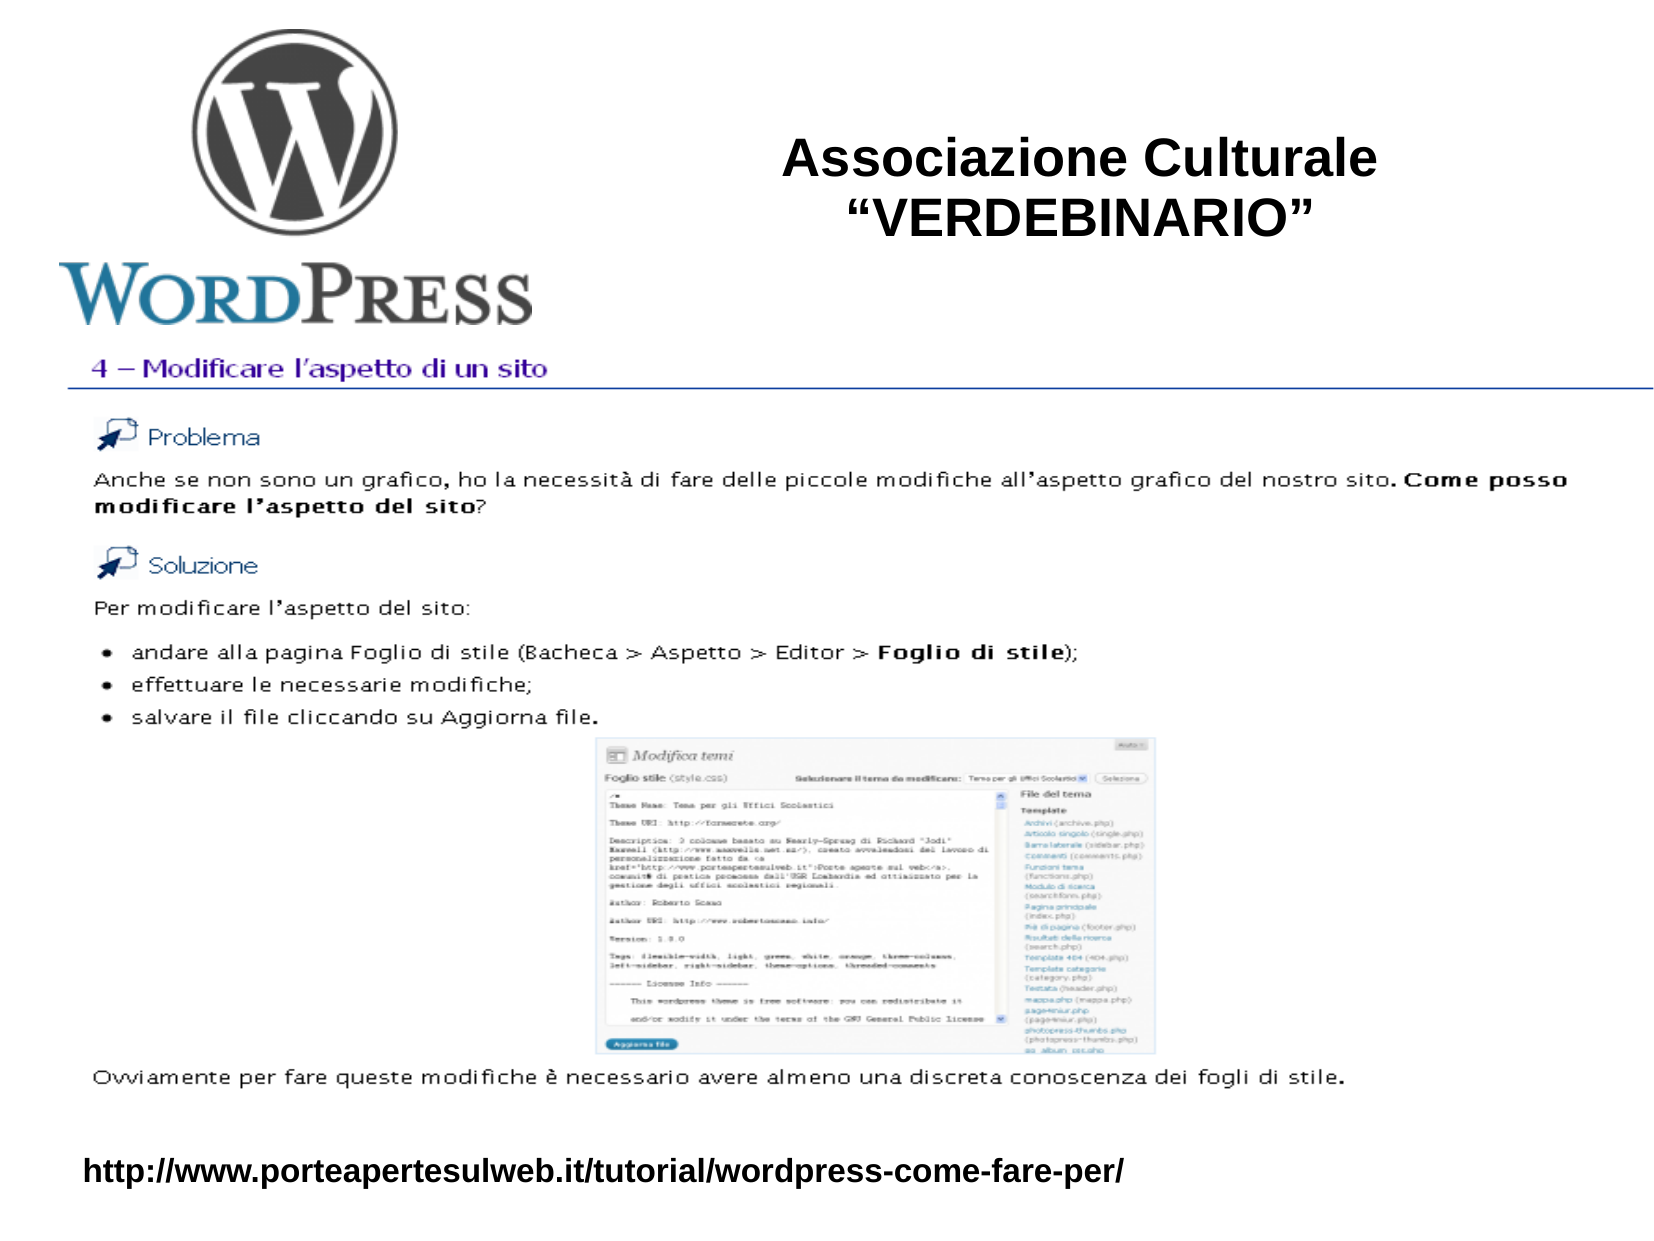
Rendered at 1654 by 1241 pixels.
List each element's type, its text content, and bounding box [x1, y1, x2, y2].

picture [59, 354, 1654, 1093]
title Associazione Culturale “VERDEBINARIO” [590, 50, 1571, 325]
title http://www.porteapertesulweb.it/tutorial/wordpress-come-fare-per/ [82, 1122, 1506, 1221]
picture [59, 29, 532, 325]
